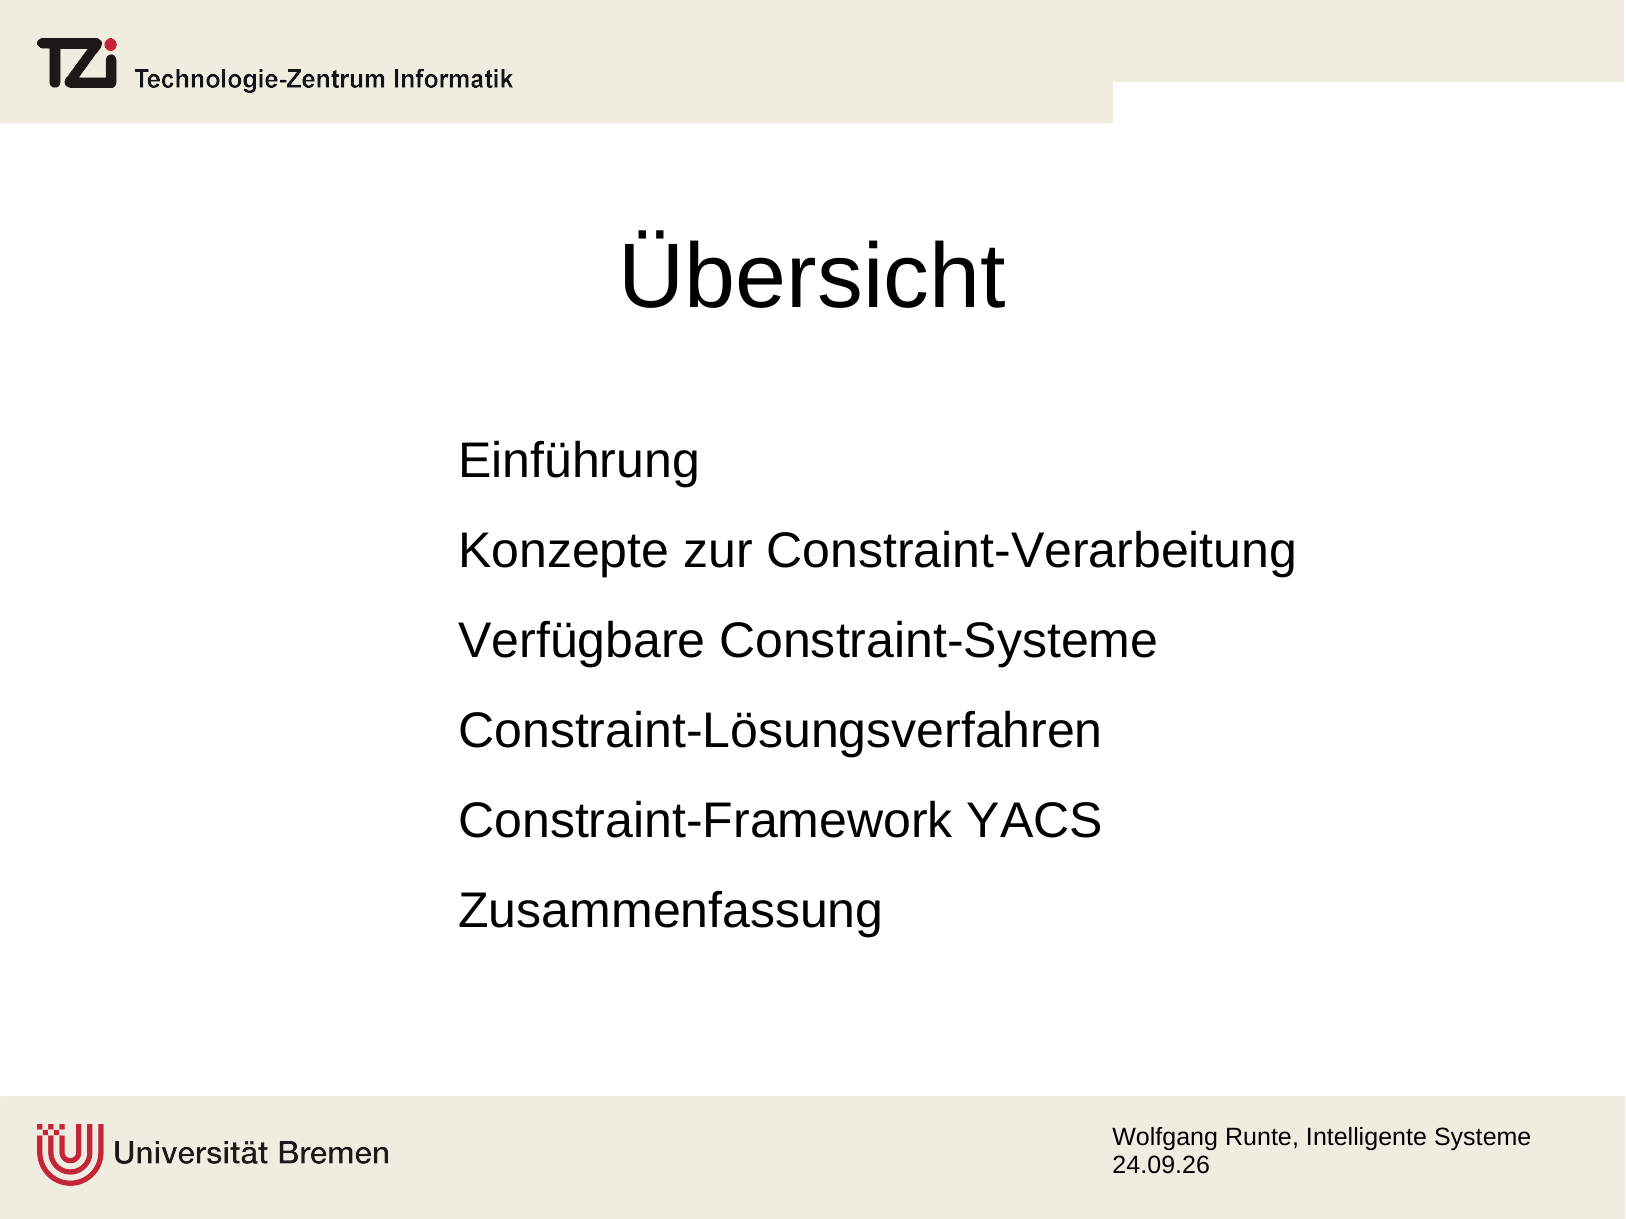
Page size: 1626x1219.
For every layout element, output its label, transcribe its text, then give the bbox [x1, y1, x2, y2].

picture [37, 38, 513, 93]
title Übersicht [112, 162, 1513, 393]
picture [37, 1124, 388, 1186]
list Einführung Konzepte zur Constraint-Verarbeitung Verfügbare Constraint-Systeme Constraint-Lösungsverfahren Constraint-Framework YACS Zusammenfassung [458, 433, 1442, 945]
